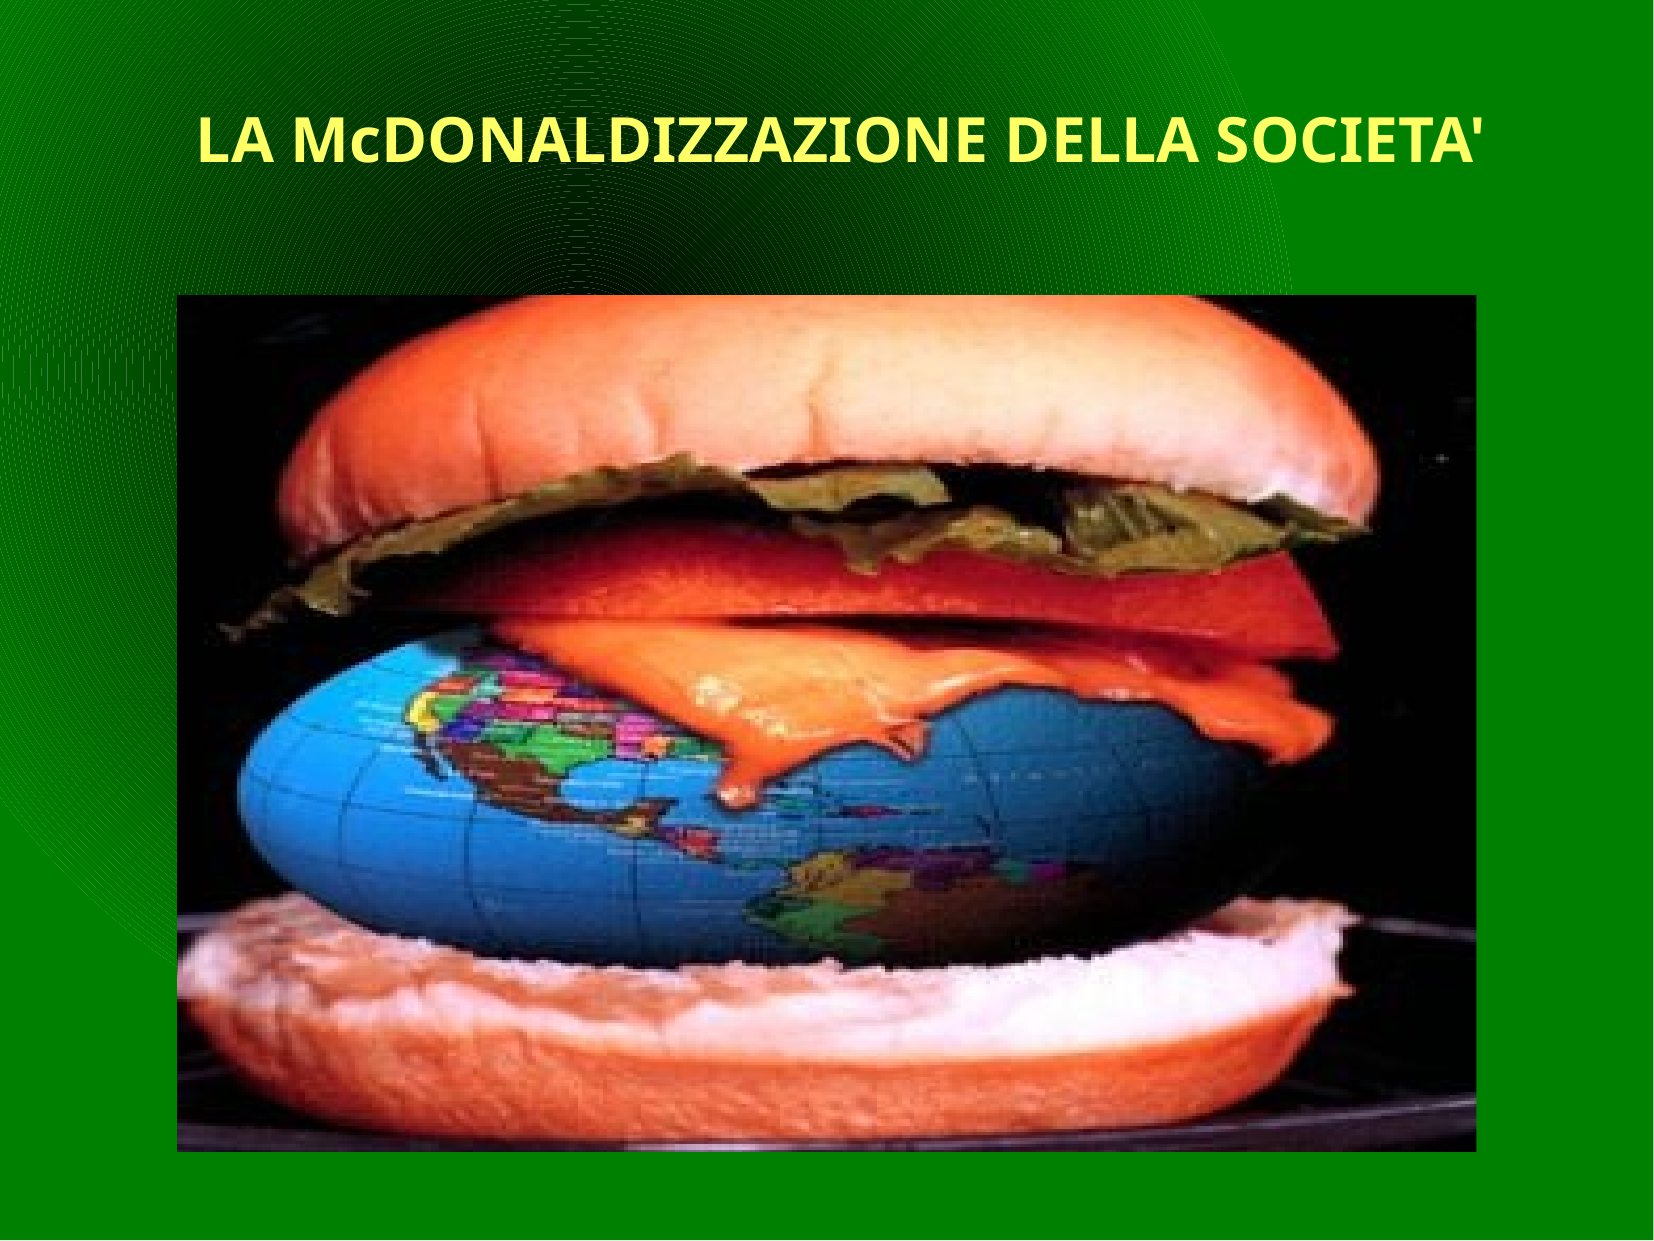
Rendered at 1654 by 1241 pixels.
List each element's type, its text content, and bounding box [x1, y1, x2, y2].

picture [177, 295, 1477, 1152]
text_box LA McDONALDIZZAZIONE DELLA SOCIETA' [59, 88, 1625, 191]
